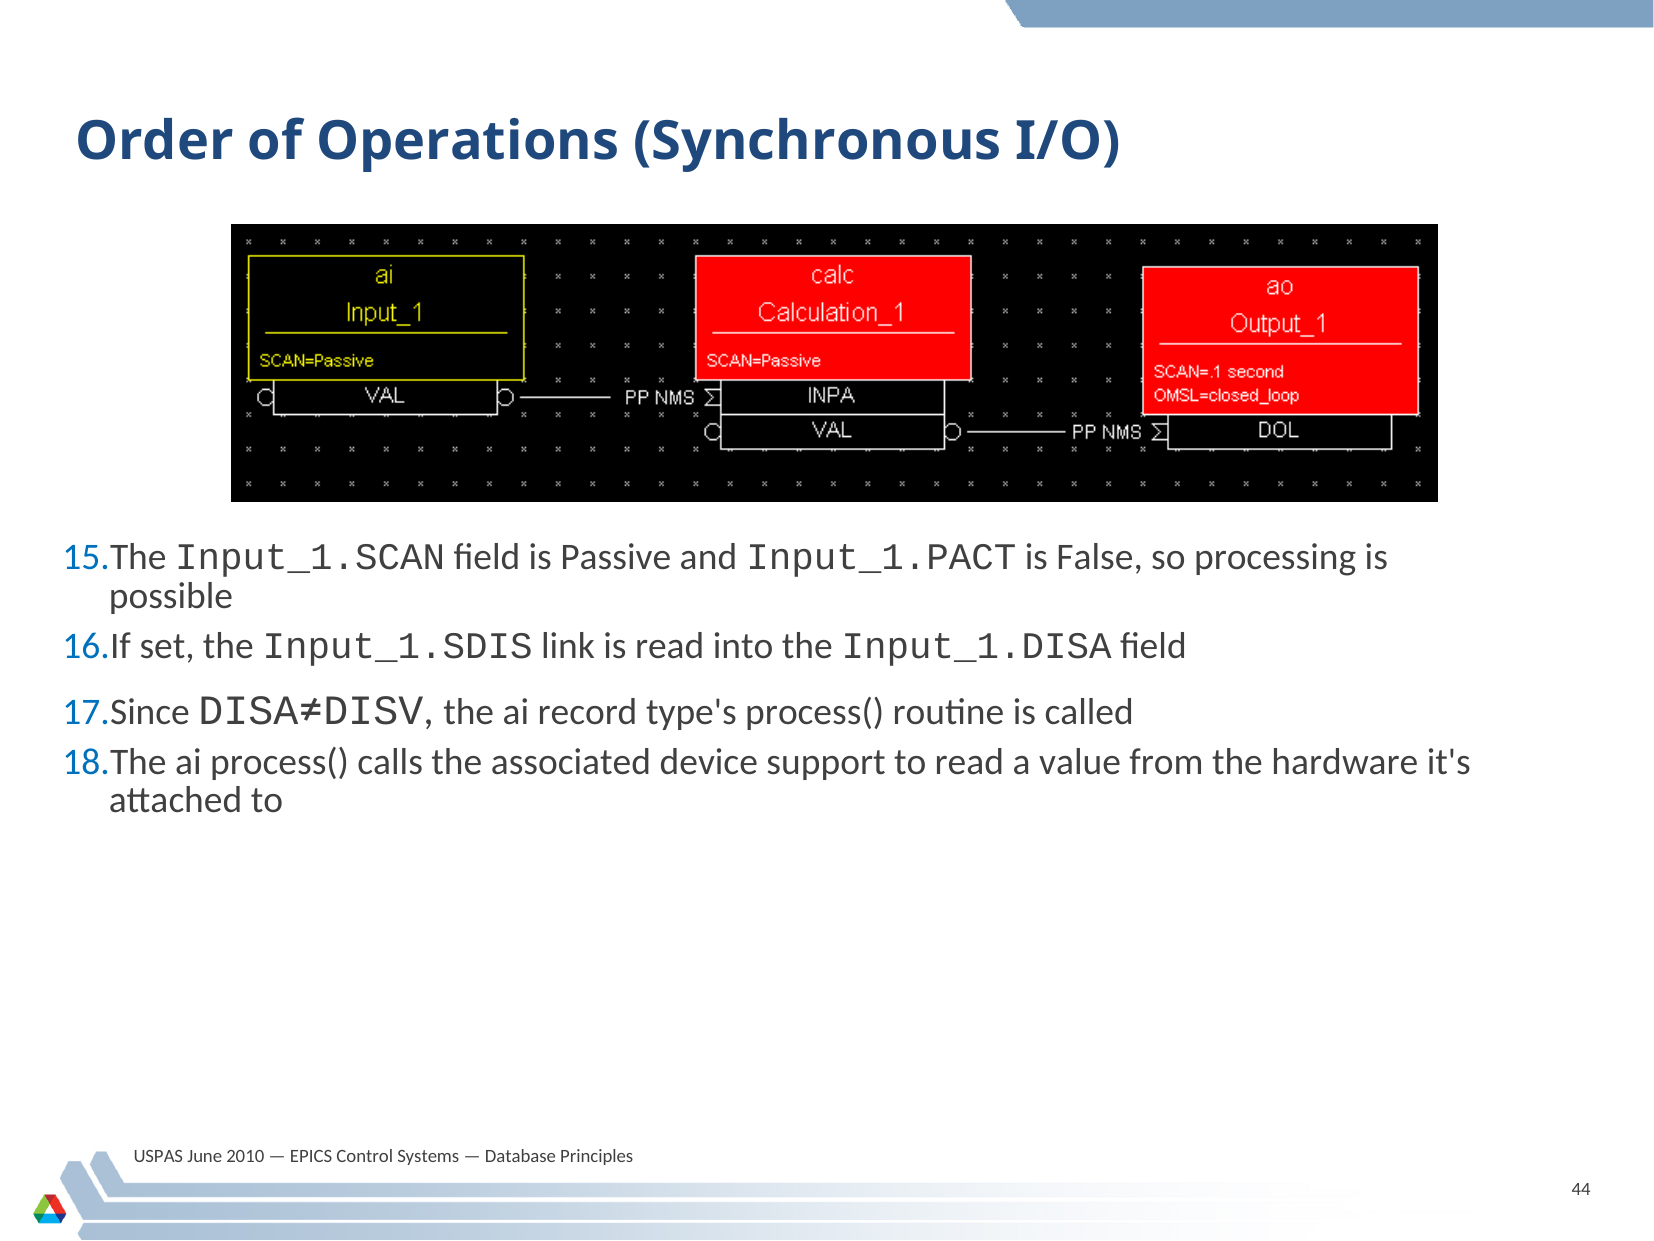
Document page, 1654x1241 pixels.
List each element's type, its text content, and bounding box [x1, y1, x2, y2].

picture [0, 0, 1654, 29]
picture [0, 1143, 1654, 1240]
list The Input_1.SCAN field is Passive and Input_1.PACT is False, so processing is possible If set, the Input_1.SDIS link is read into the Input_1.DISA field Since DISA≠DISV, the ai record type's process() routine is called The ai process() calls the associated device support to read a value from the hardware it's attached to [62, 538, 1498, 834]
picture [231, 224, 1438, 502]
title Order of Operations (Synchronous I/O) [75, 45, 1426, 233]
